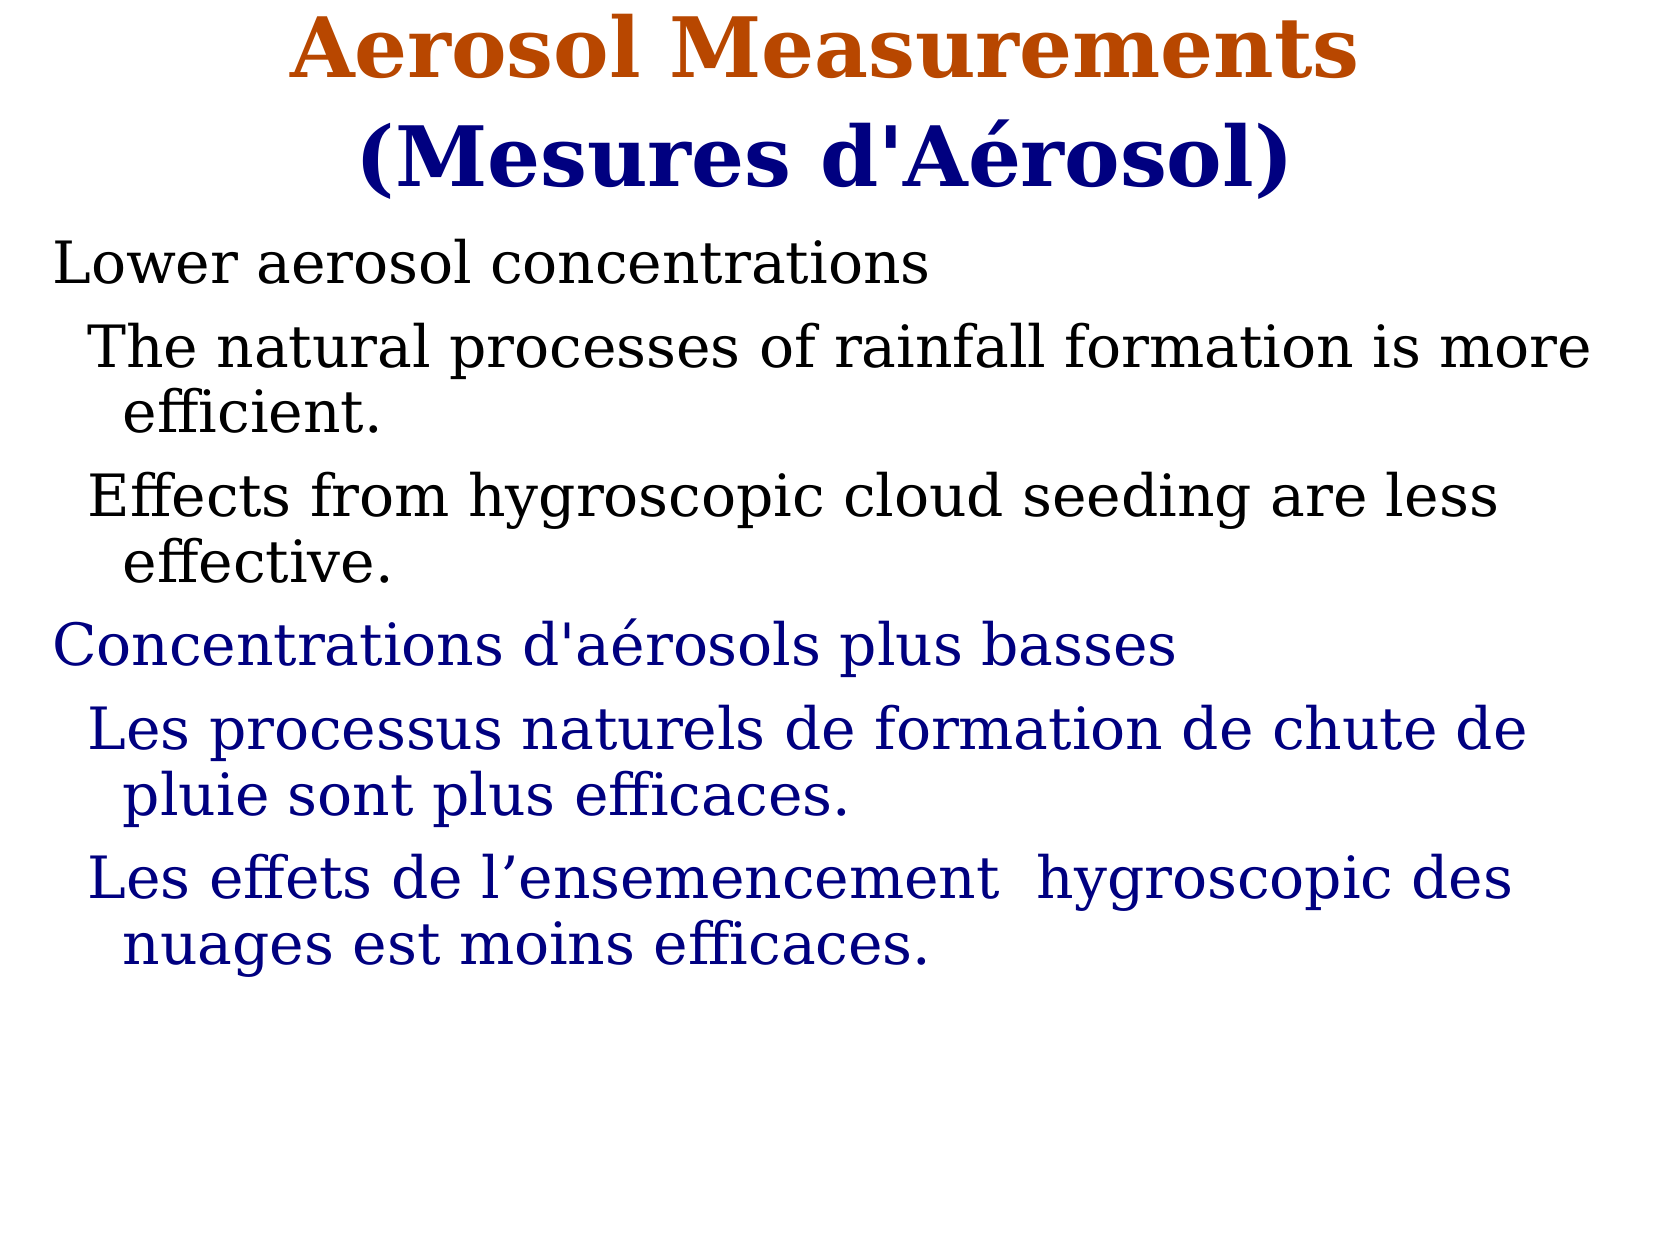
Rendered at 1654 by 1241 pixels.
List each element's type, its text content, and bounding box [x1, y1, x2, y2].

title Aerosol Measurements (Mesures d'Aérosol)‏ [0, 6, 1651, 203]
text_box Lower aerosol concentrations The natural processes of rainfall formation is more efficient. Effects from hygroscopic cloud seeding are less effective. Concentrations d'aérosols plus basses Les processus naturels de formation de chute de pluie sont plus efficaces. Les effets de l’ensemencement hygroscopic des nuages est moins efficaces. [37, 223, 1613, 1164]
